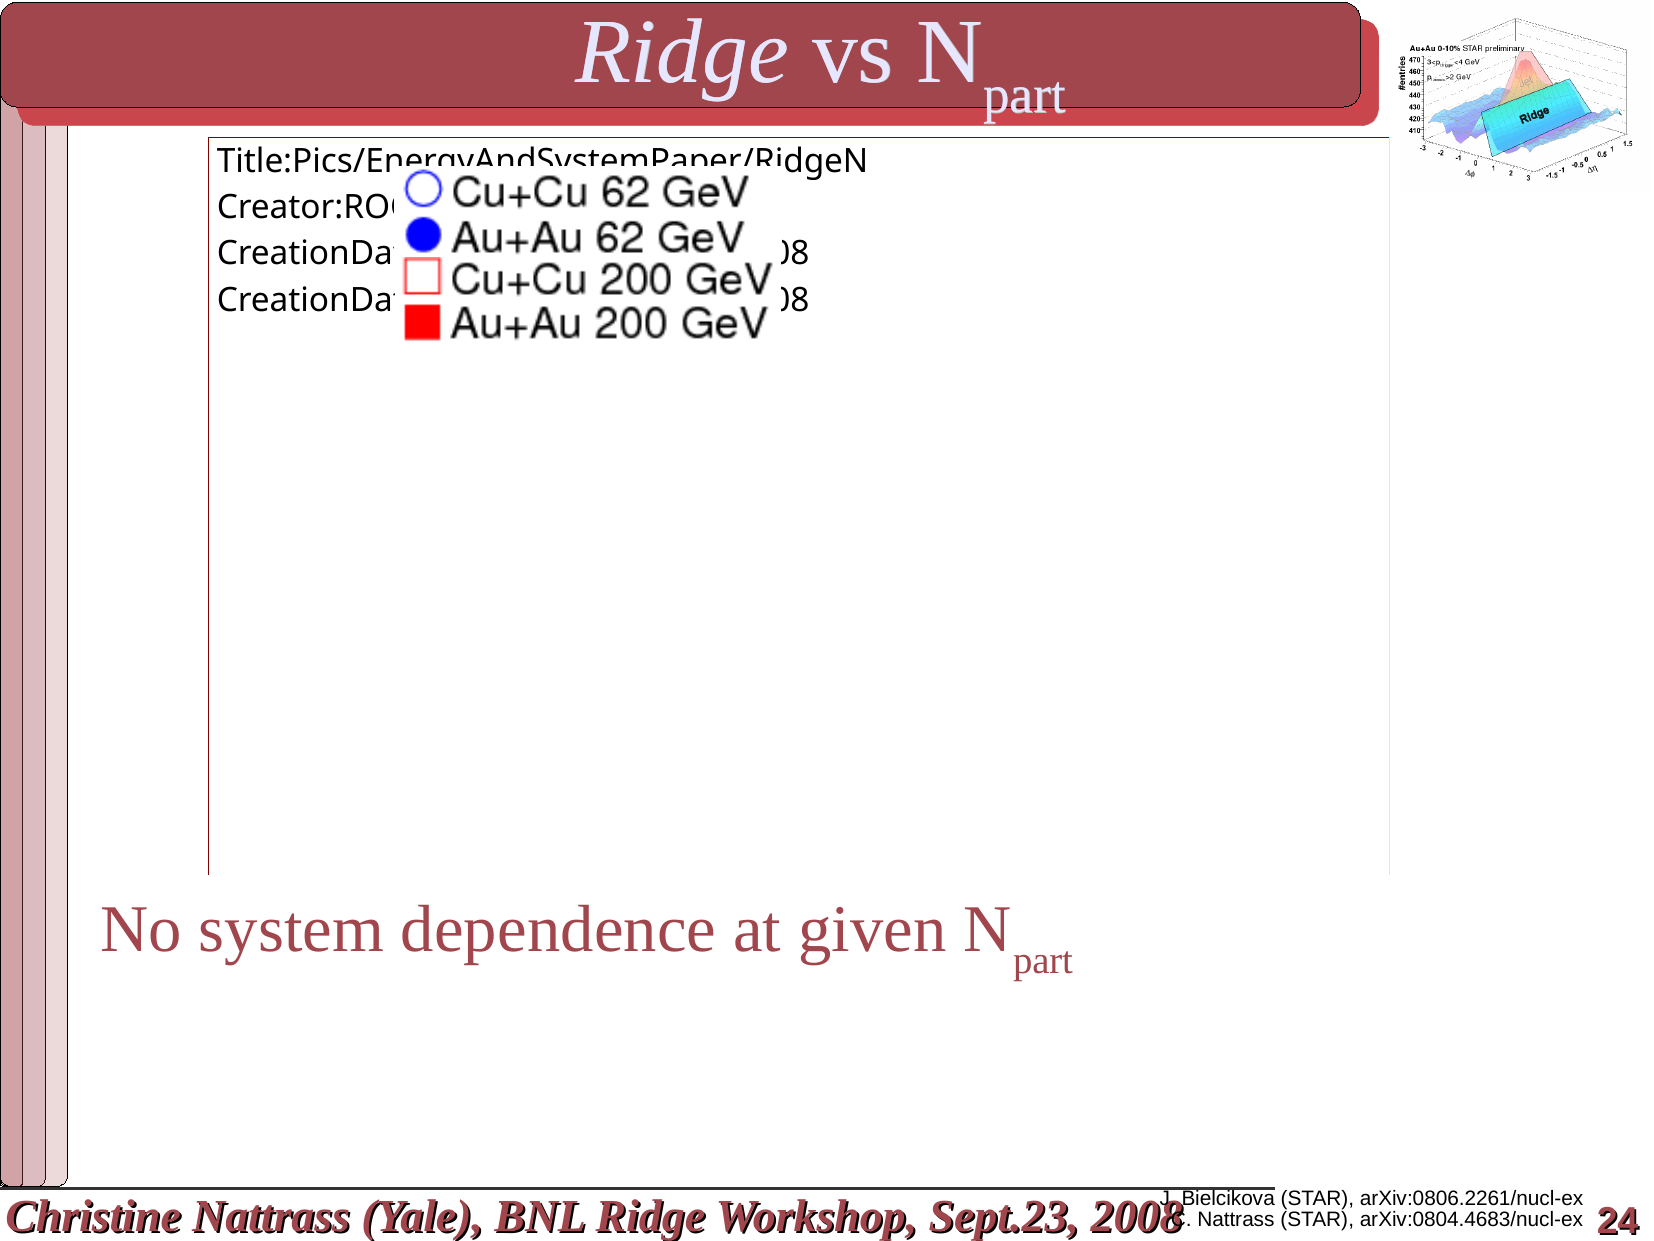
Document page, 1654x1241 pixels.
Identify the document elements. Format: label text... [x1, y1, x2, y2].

picture [206, 135, 1390, 875]
text_box J. Bielcikova (STAR), arXiv:0806.2261/nucl-ex C. Nattrass (STAR), arXiv:0804.4683/nucl-ex [1082, 1180, 1599, 1241]
picture [1398, 0, 1653, 193]
list No system dependence at given Npart [82, 892, 1571, 1193]
title Ridge vs Npart [76, 0, 1398, 125]
